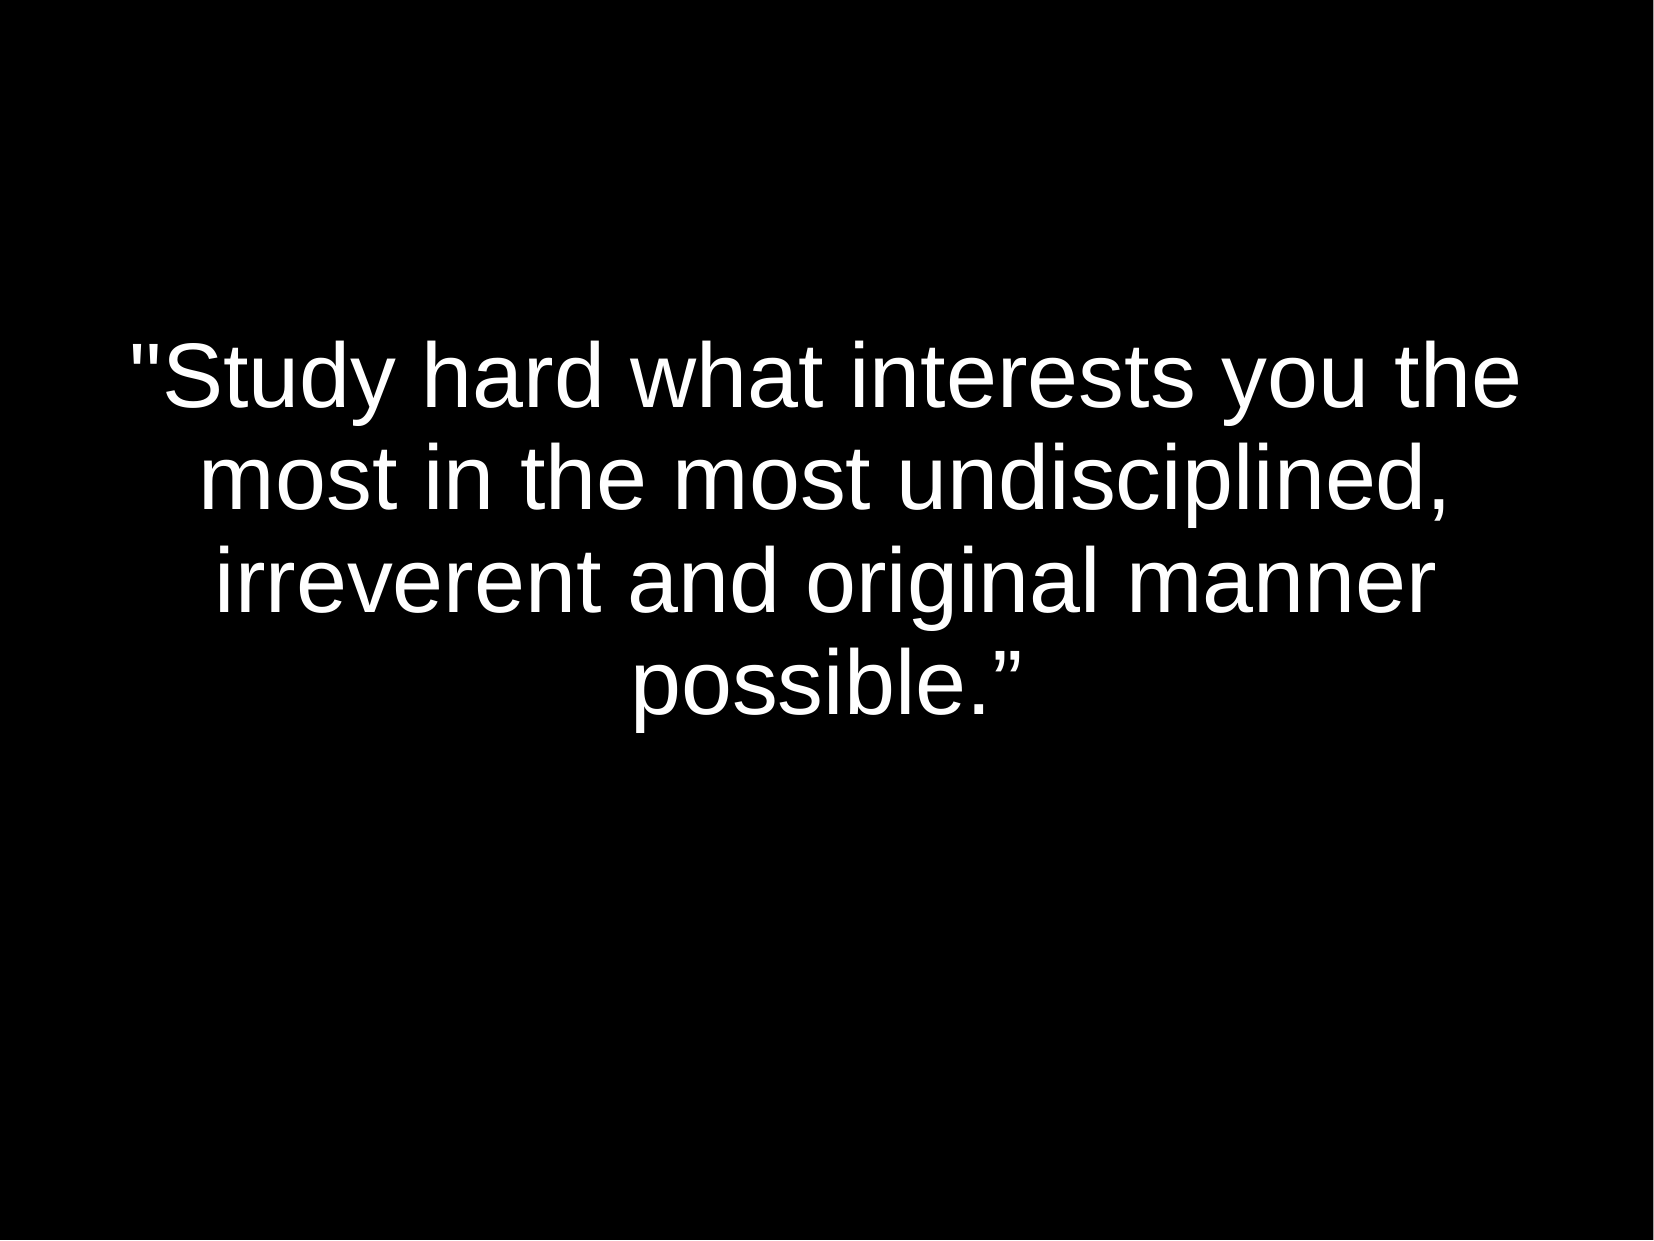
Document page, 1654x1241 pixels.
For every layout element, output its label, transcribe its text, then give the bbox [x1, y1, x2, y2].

subtitle "Study hard what interests you the most in the most undisciplined, irreverent and original manner possible.” [82, 49, 1571, 1010]
